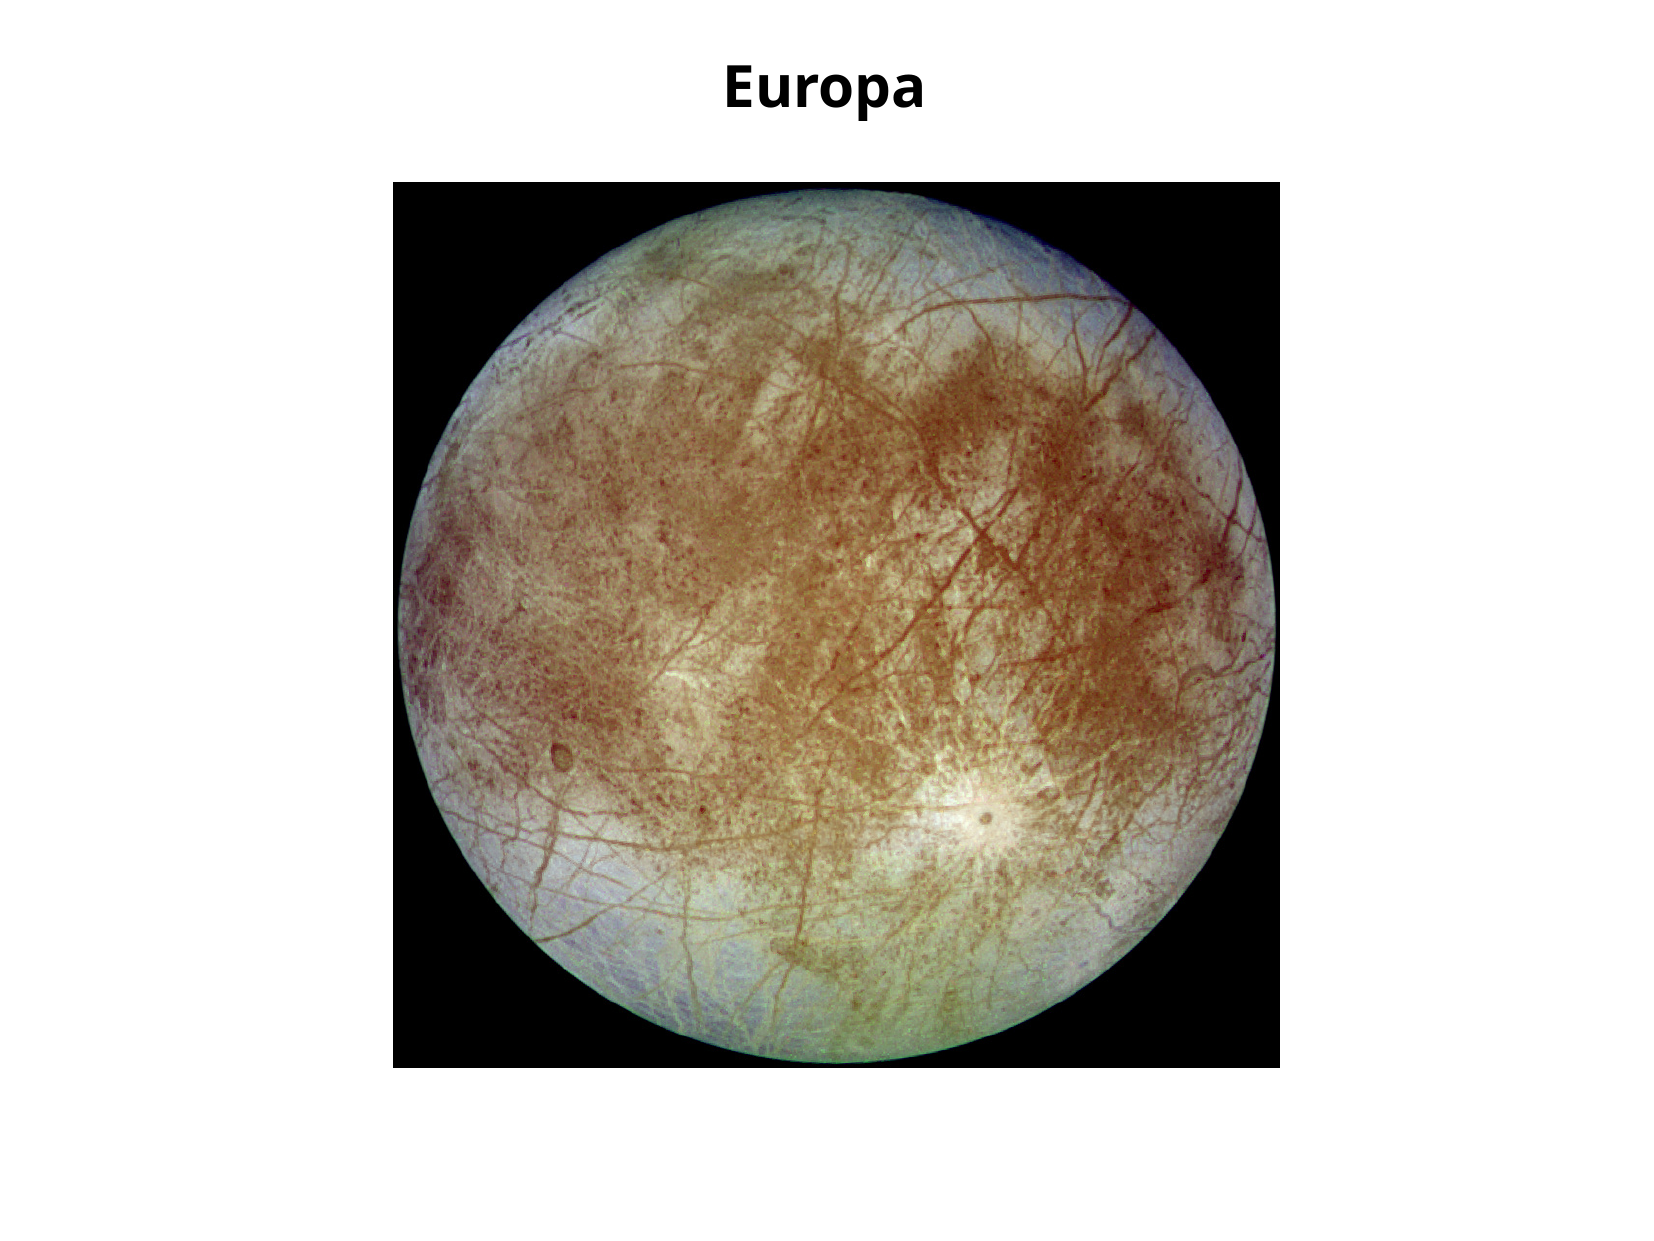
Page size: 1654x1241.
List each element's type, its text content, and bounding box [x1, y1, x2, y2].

text_box Europa [262, 37, 1388, 134]
picture [393, 182, 1280, 1068]
